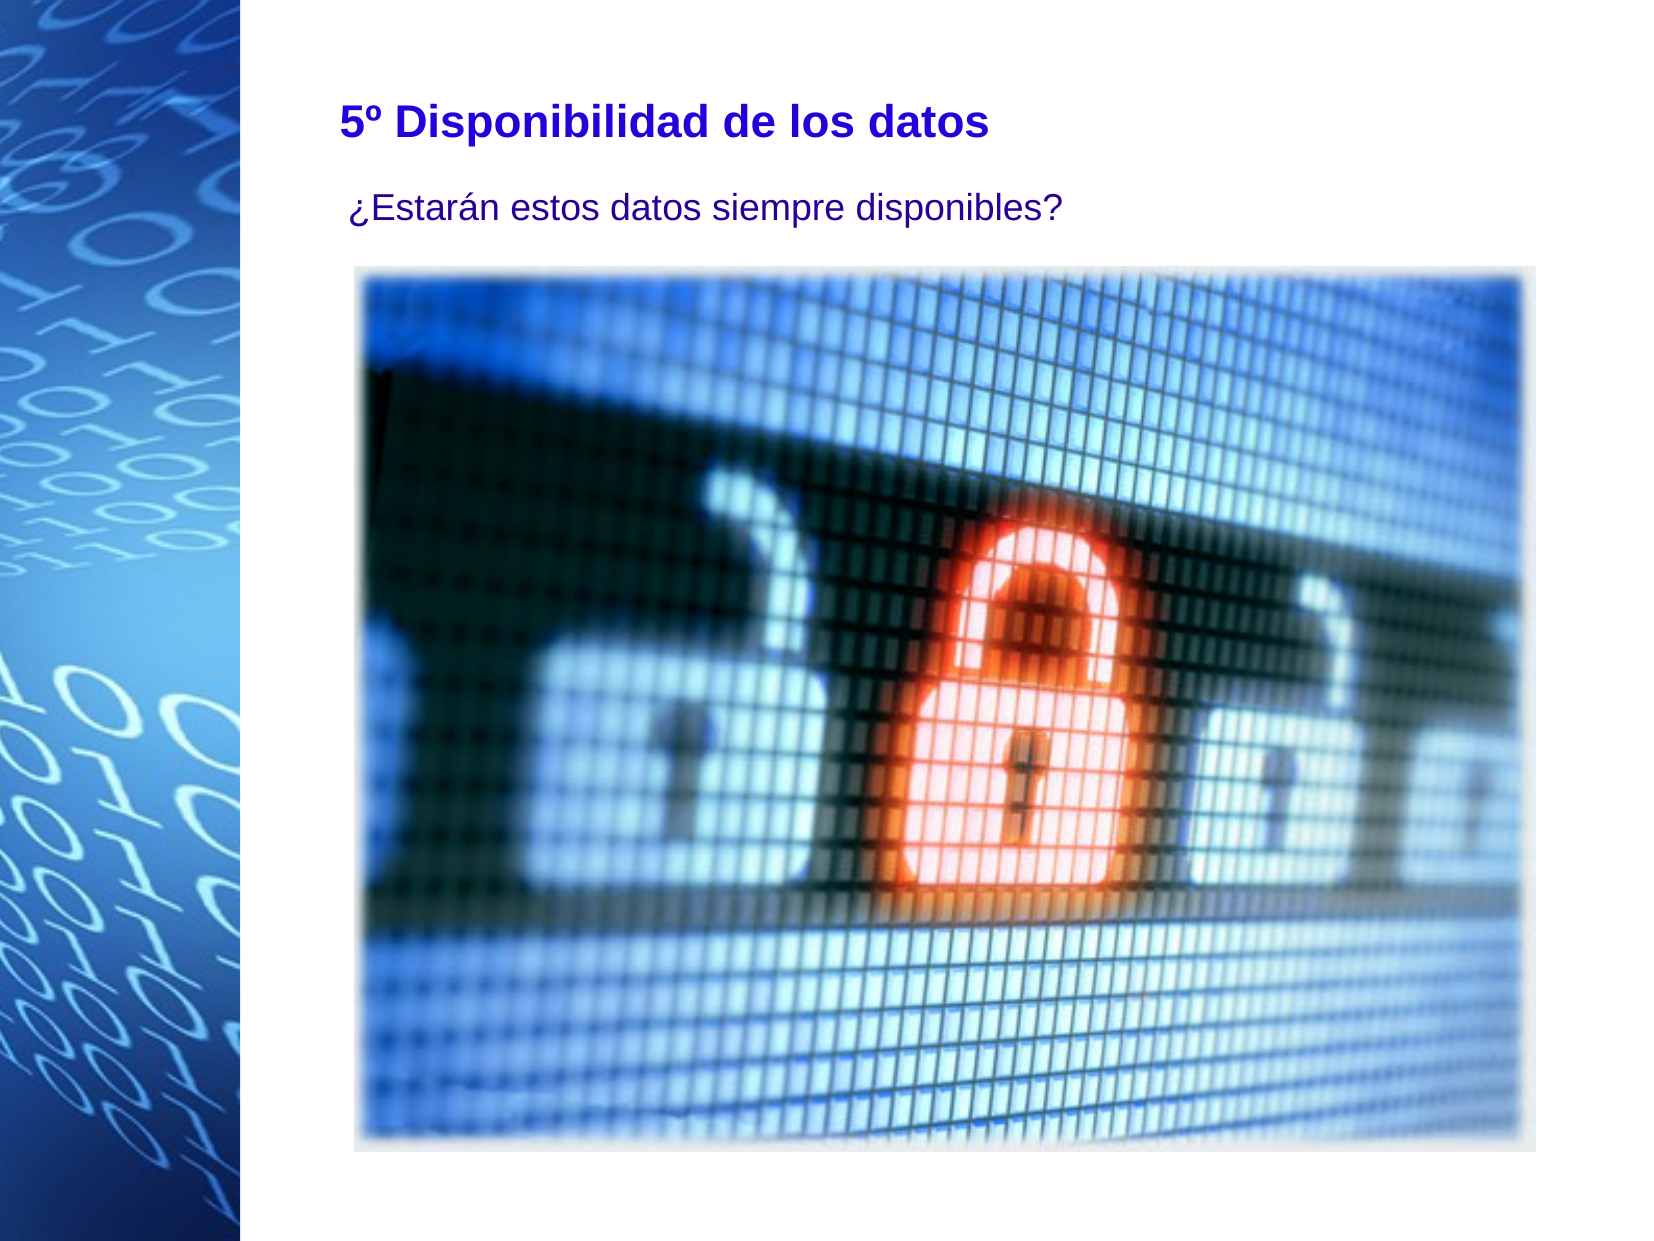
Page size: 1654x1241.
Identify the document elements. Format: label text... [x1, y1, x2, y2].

text_box 5º Disponibilidad de los datos [324, 88, 1006, 198]
text_box ¿Estarán estos datos siempre disponibles? [333, 179, 1506, 237]
picture [354, 266, 1536, 1152]
picture [0, 0, 241, 1241]
